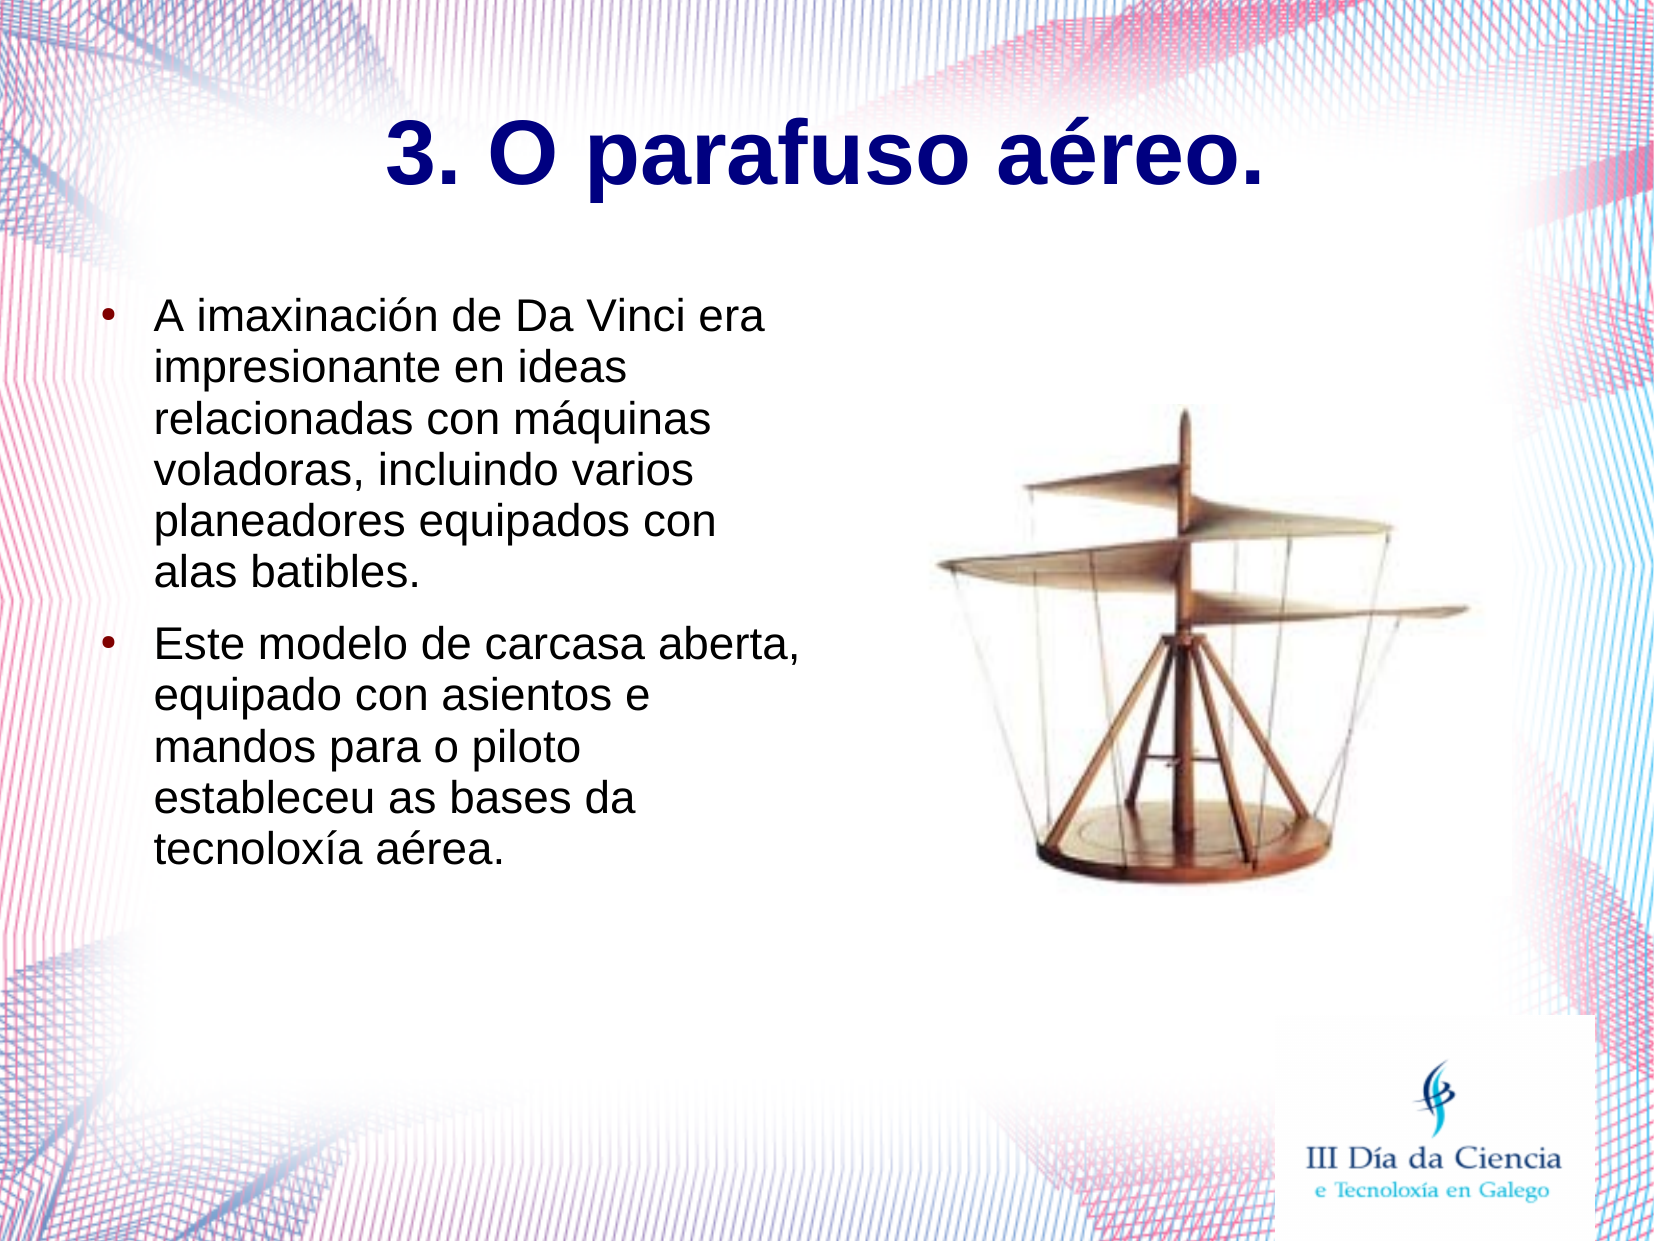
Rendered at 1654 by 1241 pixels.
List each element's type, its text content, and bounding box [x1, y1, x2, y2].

title 3. O parafuso aéreo. [82, 49, 1571, 257]
list A imaxinación de Da Vinci era impresionante en ideas relacionadas con máquinas voladoras, incluindo varios planeadores equipados con alas batibles. Este modelo de carcasa aberta, equipado con asientos e mandos para o piloto estableceu as bases da tecnoloxía aérea. [82, 290, 809, 1010]
picture [0, 0, 1654, 1241]
